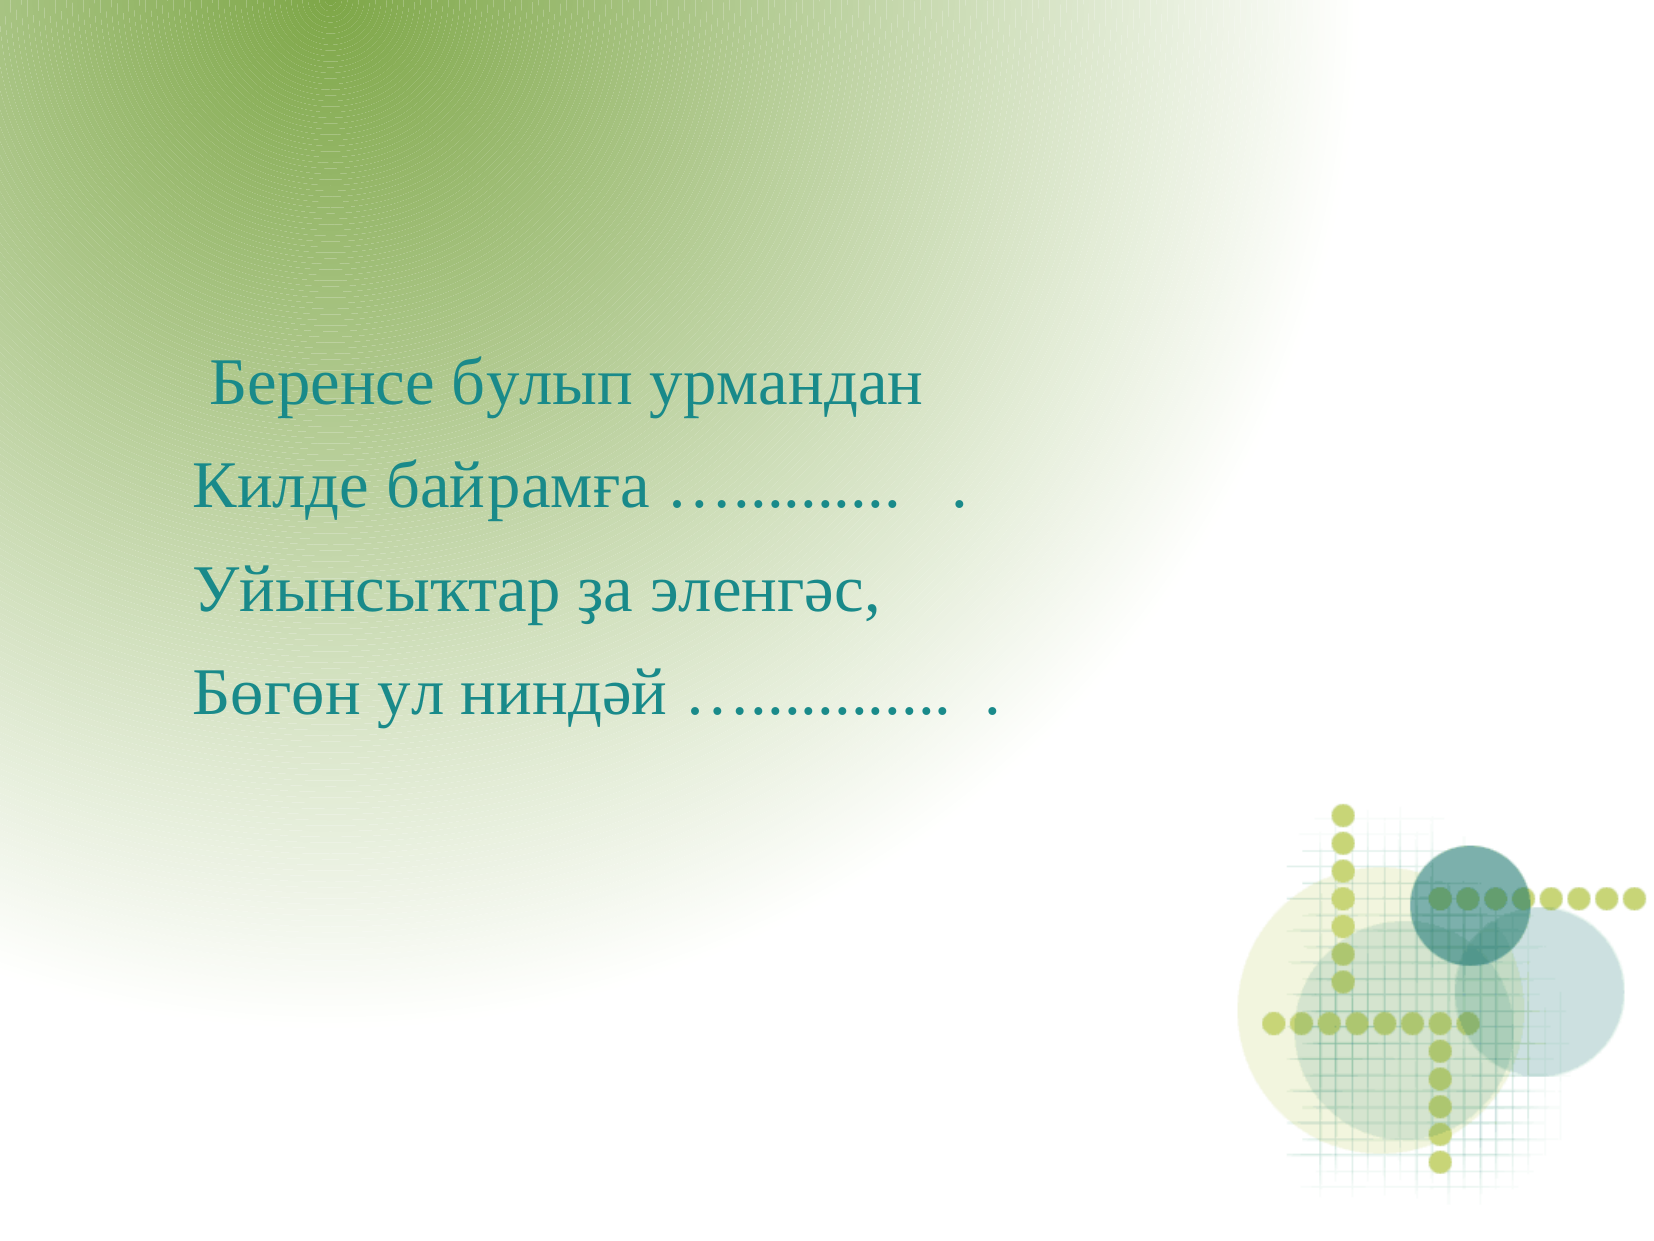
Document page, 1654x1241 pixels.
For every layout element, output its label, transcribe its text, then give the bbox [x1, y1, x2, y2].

picture [1224, 792, 1654, 1211]
list Беренсе булып урмандан Килде бай рамға ….......... . Уйынсыҡтар ҙа эленгәс, Бөгөн ул ниндәй …............ . [121, 344, 1534, 1112]
